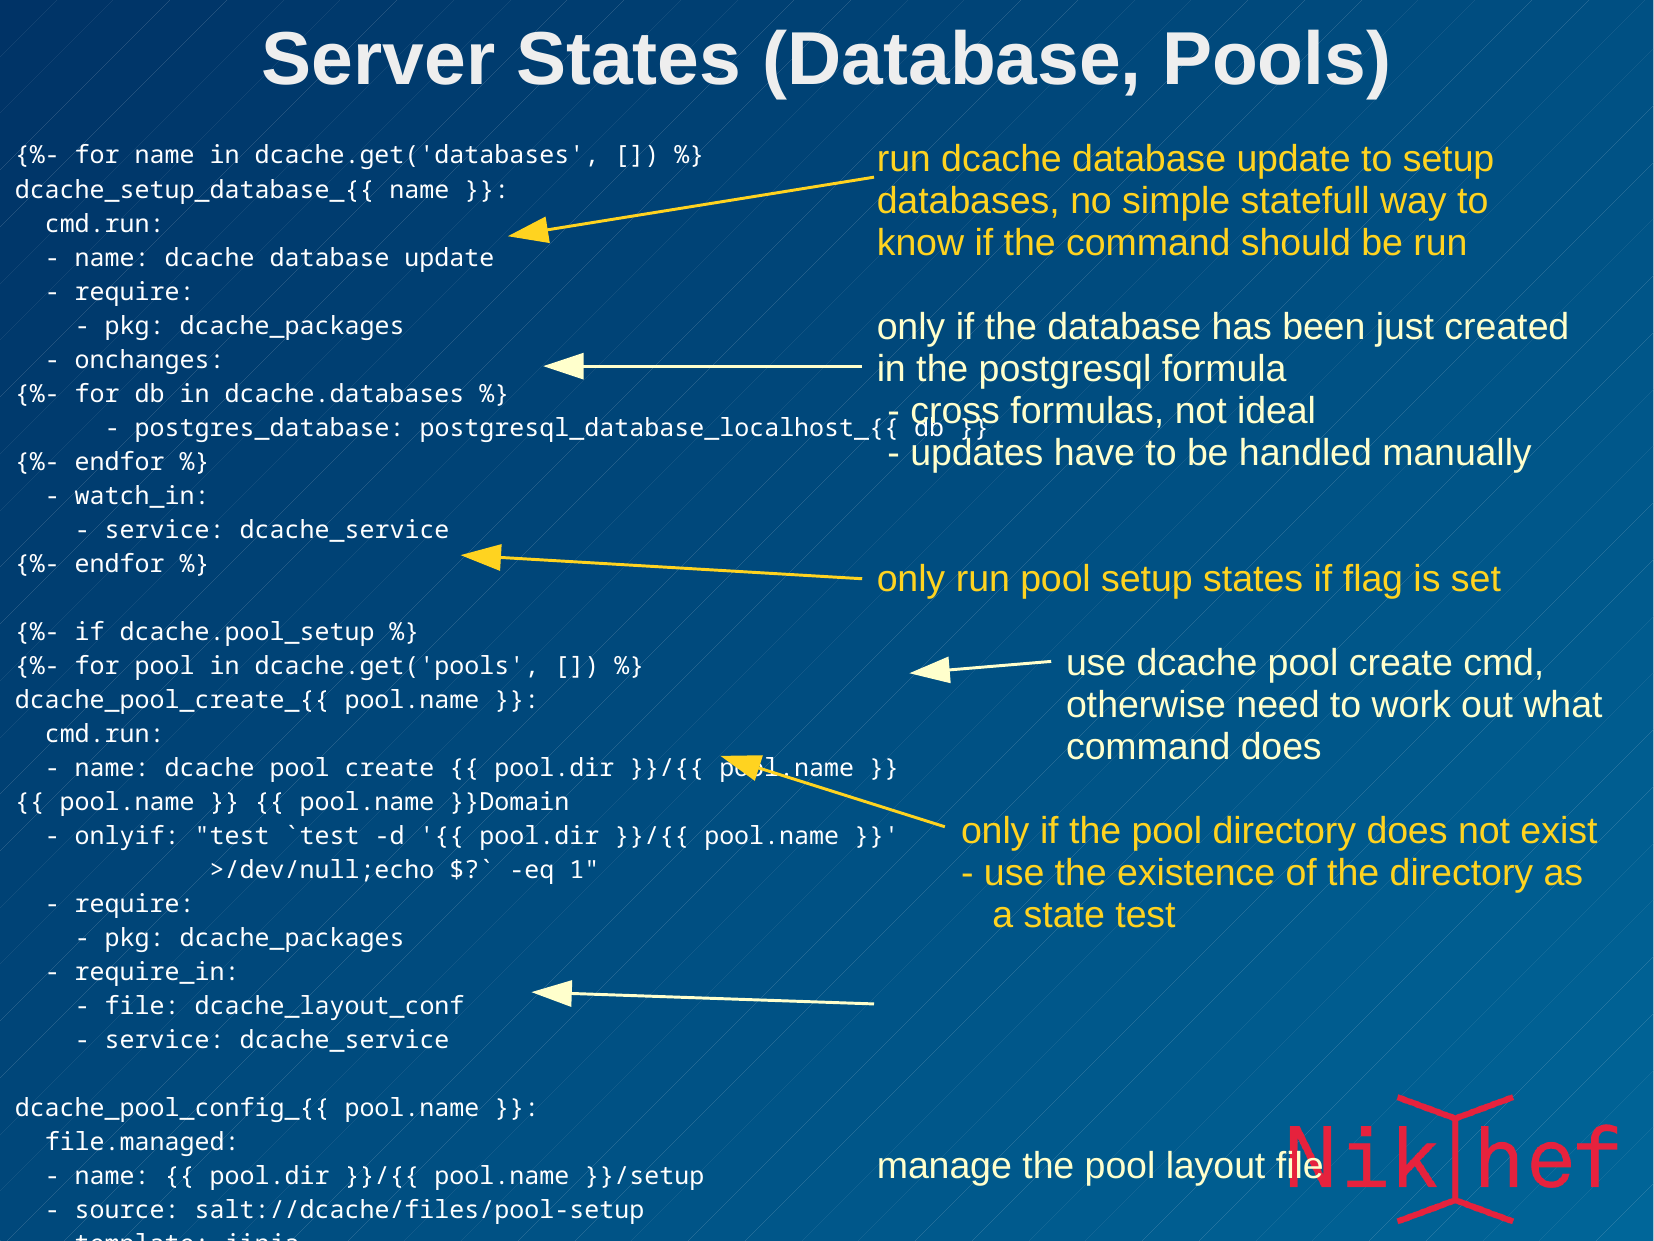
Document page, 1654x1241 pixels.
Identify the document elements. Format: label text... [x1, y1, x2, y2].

text_box {%- for name in dcache.get('databases', []) %} dcache_setup_database_{{ name }}: cmd.run: - name: dcache database update - require: - pkg: dcache_packages - onchanges: {%- for db in dcache.databases %} - postgres_database: postgresql_database_localhost_{{ db }} {%- endfor %} - watch_in: - service: dcache_service {%- endfor %} {%- if dcache.pool_setup %} {%- for pool in dcache.get('pools', []) %} dcache_pool_create_{{ pool.name }}: cmd.run: - name: dcache pool create {{ pool.dir }}/{{ pool.name }} {{ pool.name }} {{ pool.name }}Domain - onlyif: "test `test -d '{{ pool.dir }}/{{ pool.name }}' >/dev/null;echo $?` -eq 1" - require: - pkg: dcache_packages - require_in: - file: dcache_layout_conf - service: dcache_service dcache_pool_config_{{ pool.name }}: file.managed: - name: {{ pool.dir }}/{{ pool.name }}/setup - source: salt://dcache/files/pool-setup - template: jinja - mode: 644 - required: - cmd: dcache_pool_create_{{ pool.name }} {%- endfor %} {%- endif %} [0, 129, 1005, 1241]
title Server States (Database, Pools) [82, 0, 1571, 129]
text_box run dcache database update to setup databases, no simple statefull way to know if the command should be run only if the database has been just created in the postgresql formula - cross formulas, not ideal - updates have to be handled manually only run pool setup states if flag is set use dcache pool create cmd, otherwise need to work out what command does only if the pool directory does not exist - use the existence of the directory as a state test manage the pool layout file [862, 129, 1619, 1237]
